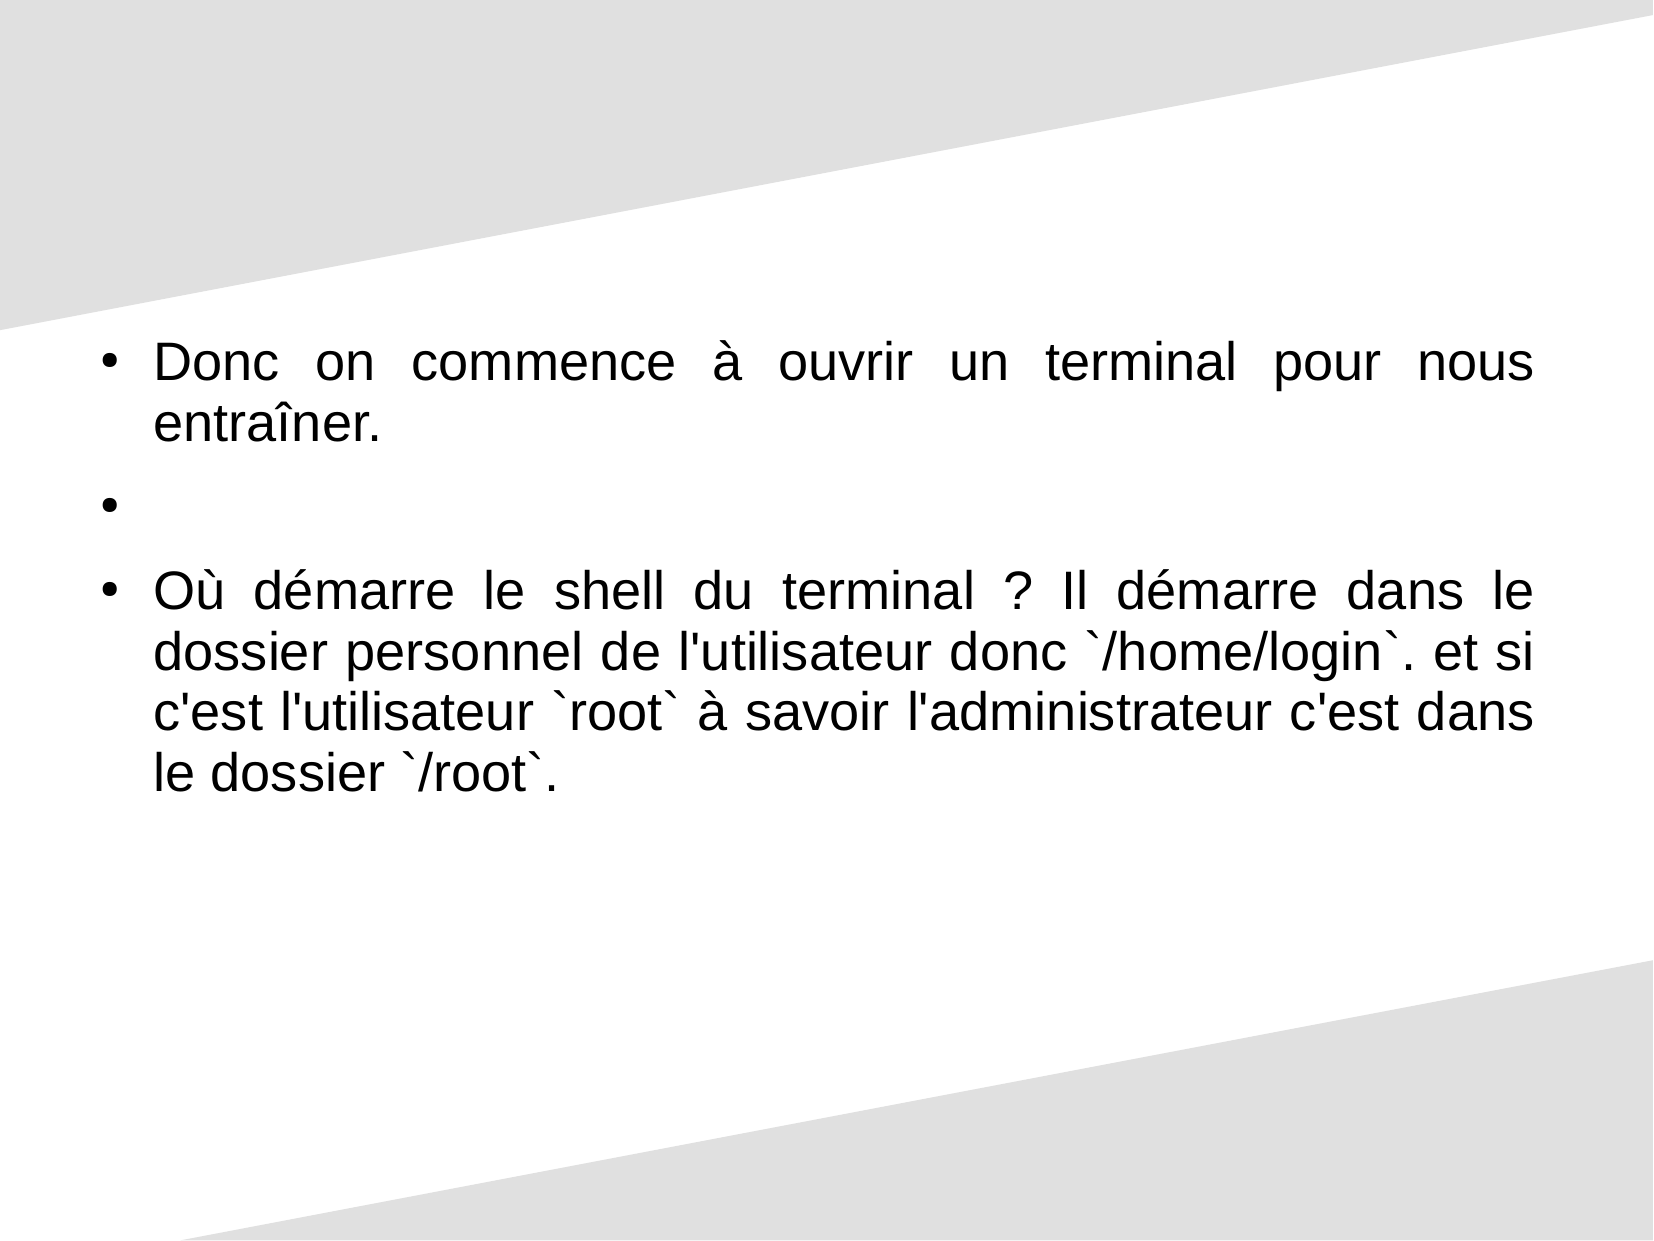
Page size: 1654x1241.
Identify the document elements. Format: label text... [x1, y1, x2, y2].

list Donc on commence à ouvrir un terminal pour nous entraîner. Où démarre le shell du terminal ? Il démarre dans le dossier personnel de l'utilisateur donc `/home/login`. et si c'est l'utilisateur `root` à savoir l'administrateur c'est dans le dossier `/root`. [82, 331, 1538, 1052]
